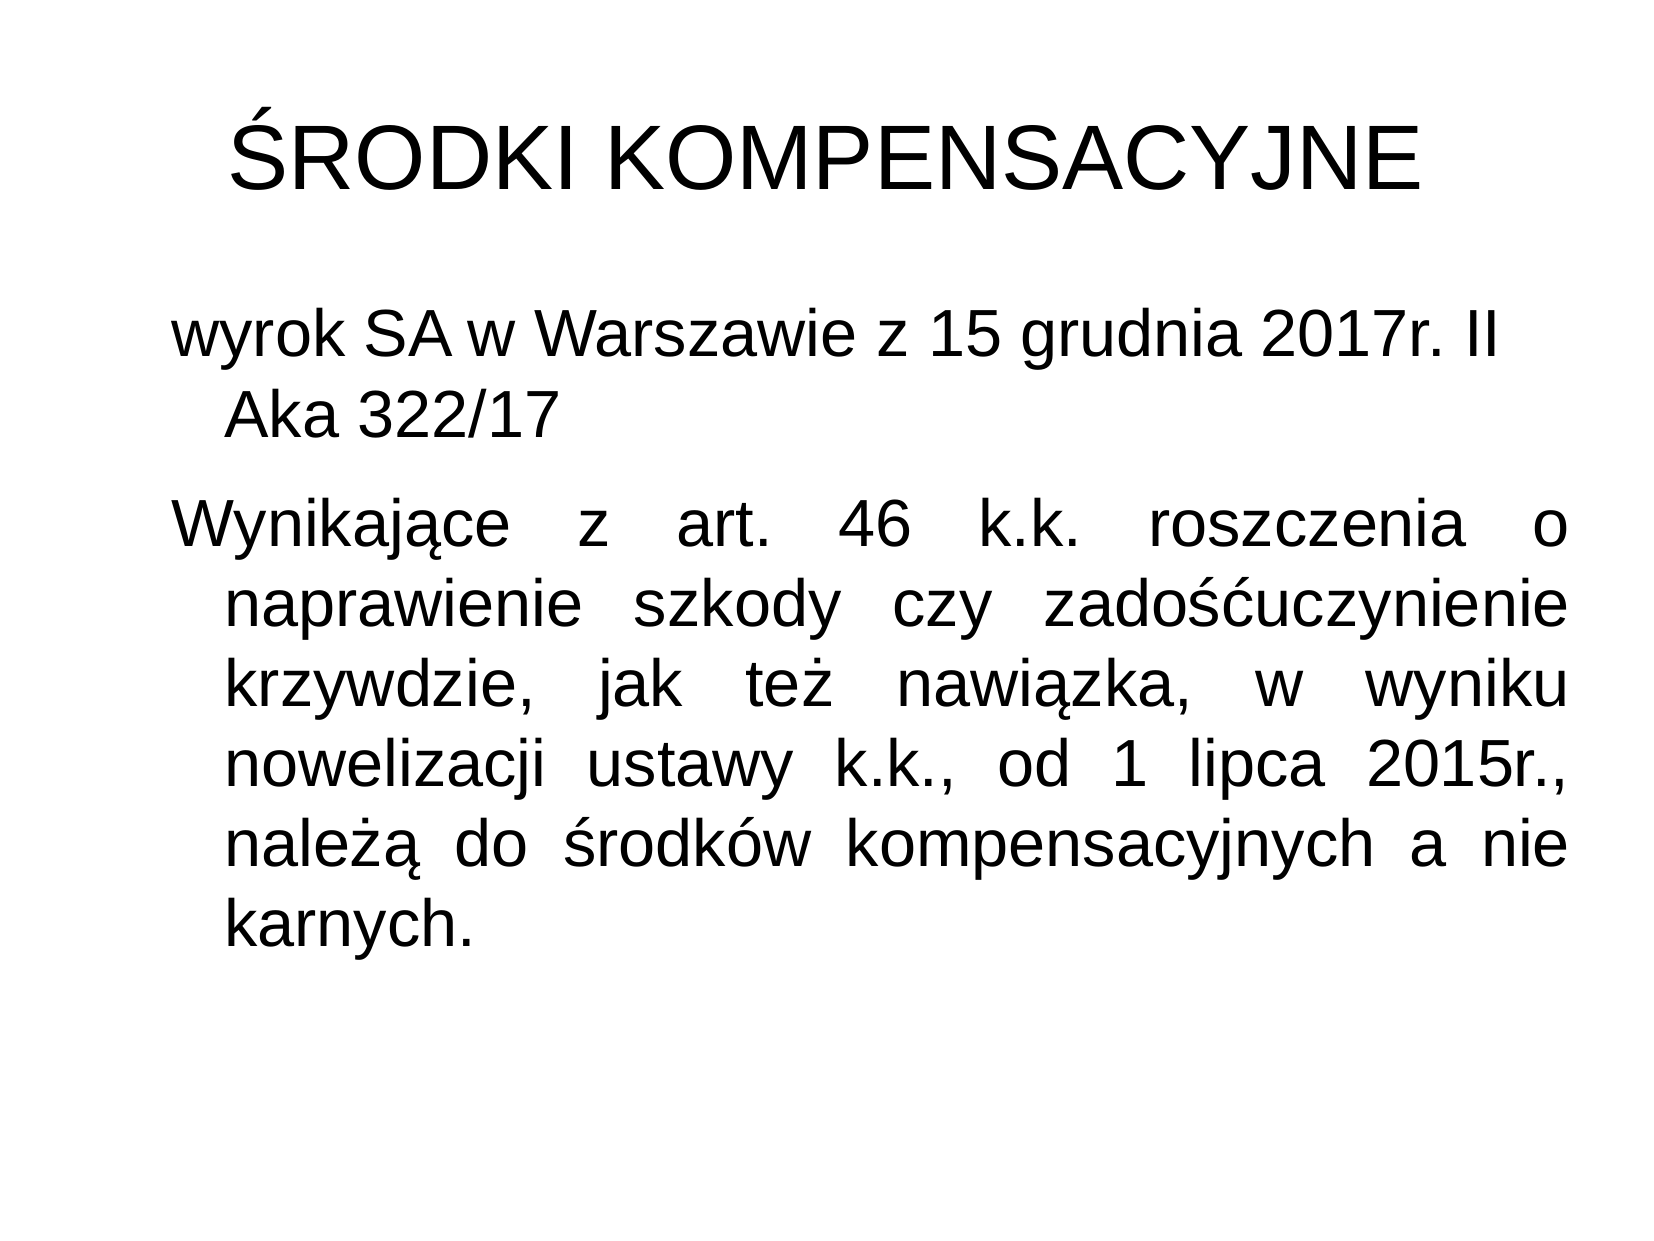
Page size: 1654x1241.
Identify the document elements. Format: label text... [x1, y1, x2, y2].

title ŚRODKI KOMPENSACYJNE [82, 49, 1571, 257]
list wyrok SA w Warszawie z 15 grudnia 2017r. II Aka 322/17 Wynikające z art. 46 k.k. roszczenia o naprawienie szkody czy zadośćuczynienie krzywdzie, jak też nawiązka, w wyniku nowelizacji ustawy k.k., od 1 lipca 2015r., należą do środków kompensacyjnych a nie karnych. [82, 290, 1571, 1109]
